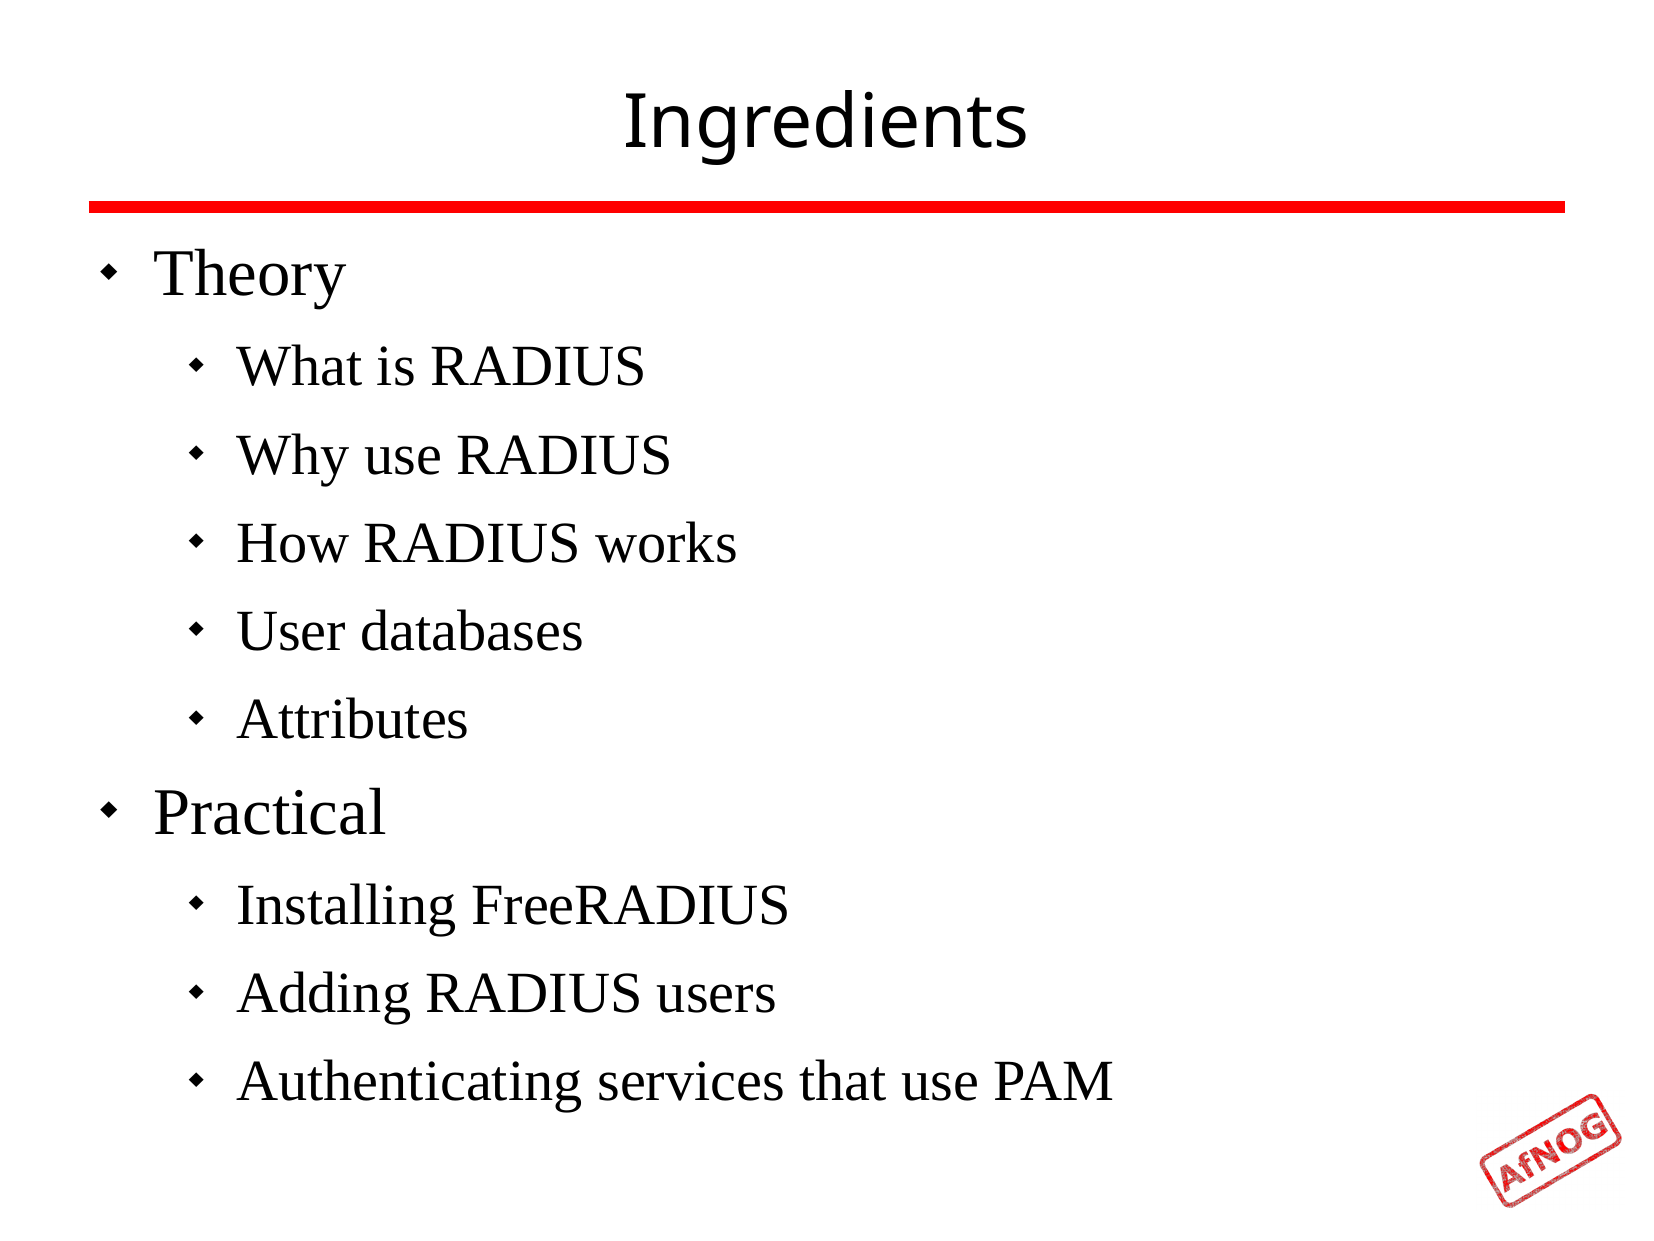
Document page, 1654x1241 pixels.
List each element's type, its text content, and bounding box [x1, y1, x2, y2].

title Ingredients [82, 29, 1571, 207]
picture [1476, 1090, 1625, 1211]
list Theory What is RADIUS Why use RADIUS How RADIUS works User databases Attributes Practical Installing FreeRADIUS Adding RADIUS users Authenticating services that use PAM [82, 236, 1571, 1114]
